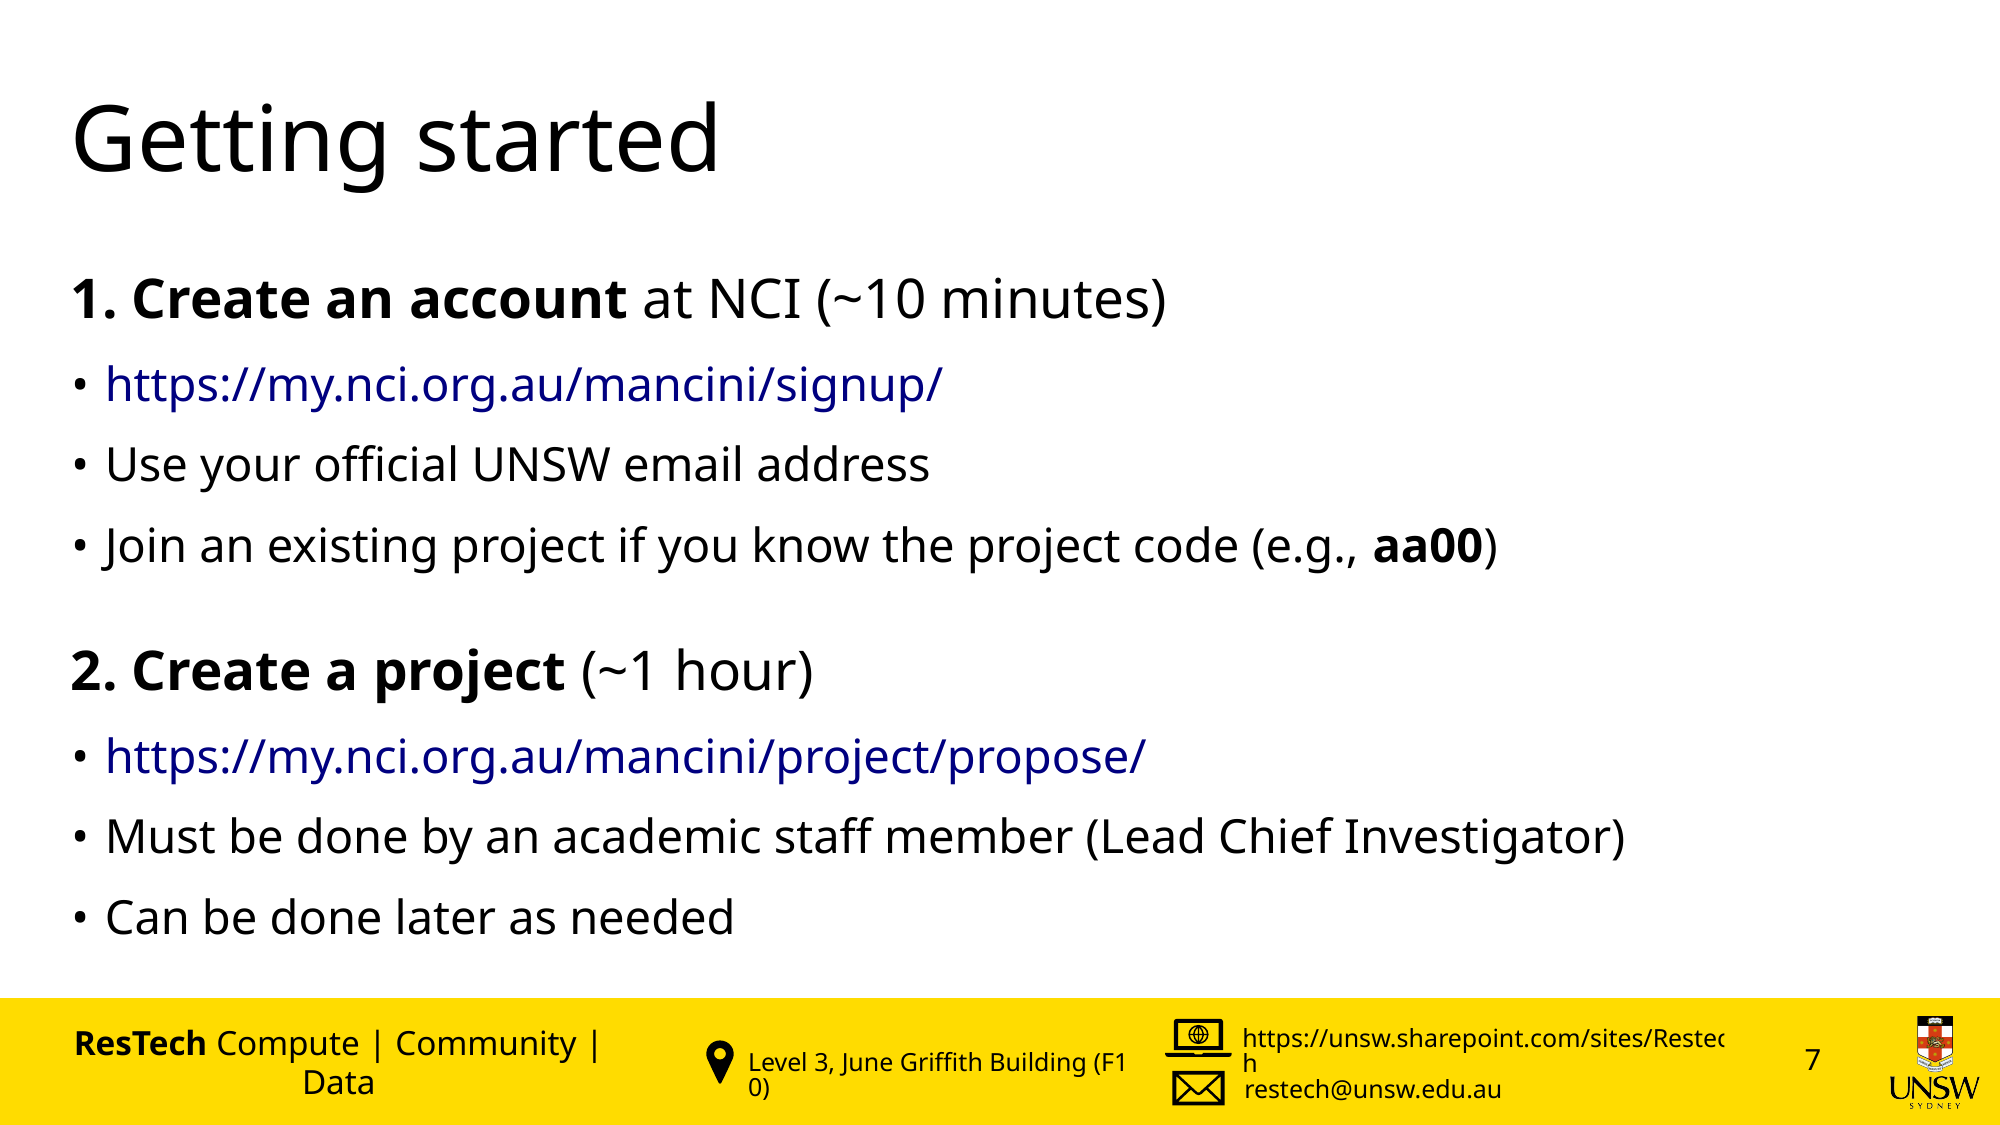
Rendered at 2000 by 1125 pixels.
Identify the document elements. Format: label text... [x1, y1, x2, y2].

title Getting started [70, 41, 1926, 231]
list 1. Create an account at NCI (~10 minutes) https://my.nci.org.au/mancini/signup/ Use your official UNSW email address Join an existing project if you know the project code (e.g., aa00) 2. Create a project (~1 hour) https://my.nci.org.au/mancini/project/propose/ Must be done by an academic staff member (Lead Chief Investigator) Can be done later as needed [70, 259, 1926, 951]
picture [1890, 1016, 1980, 1109]
